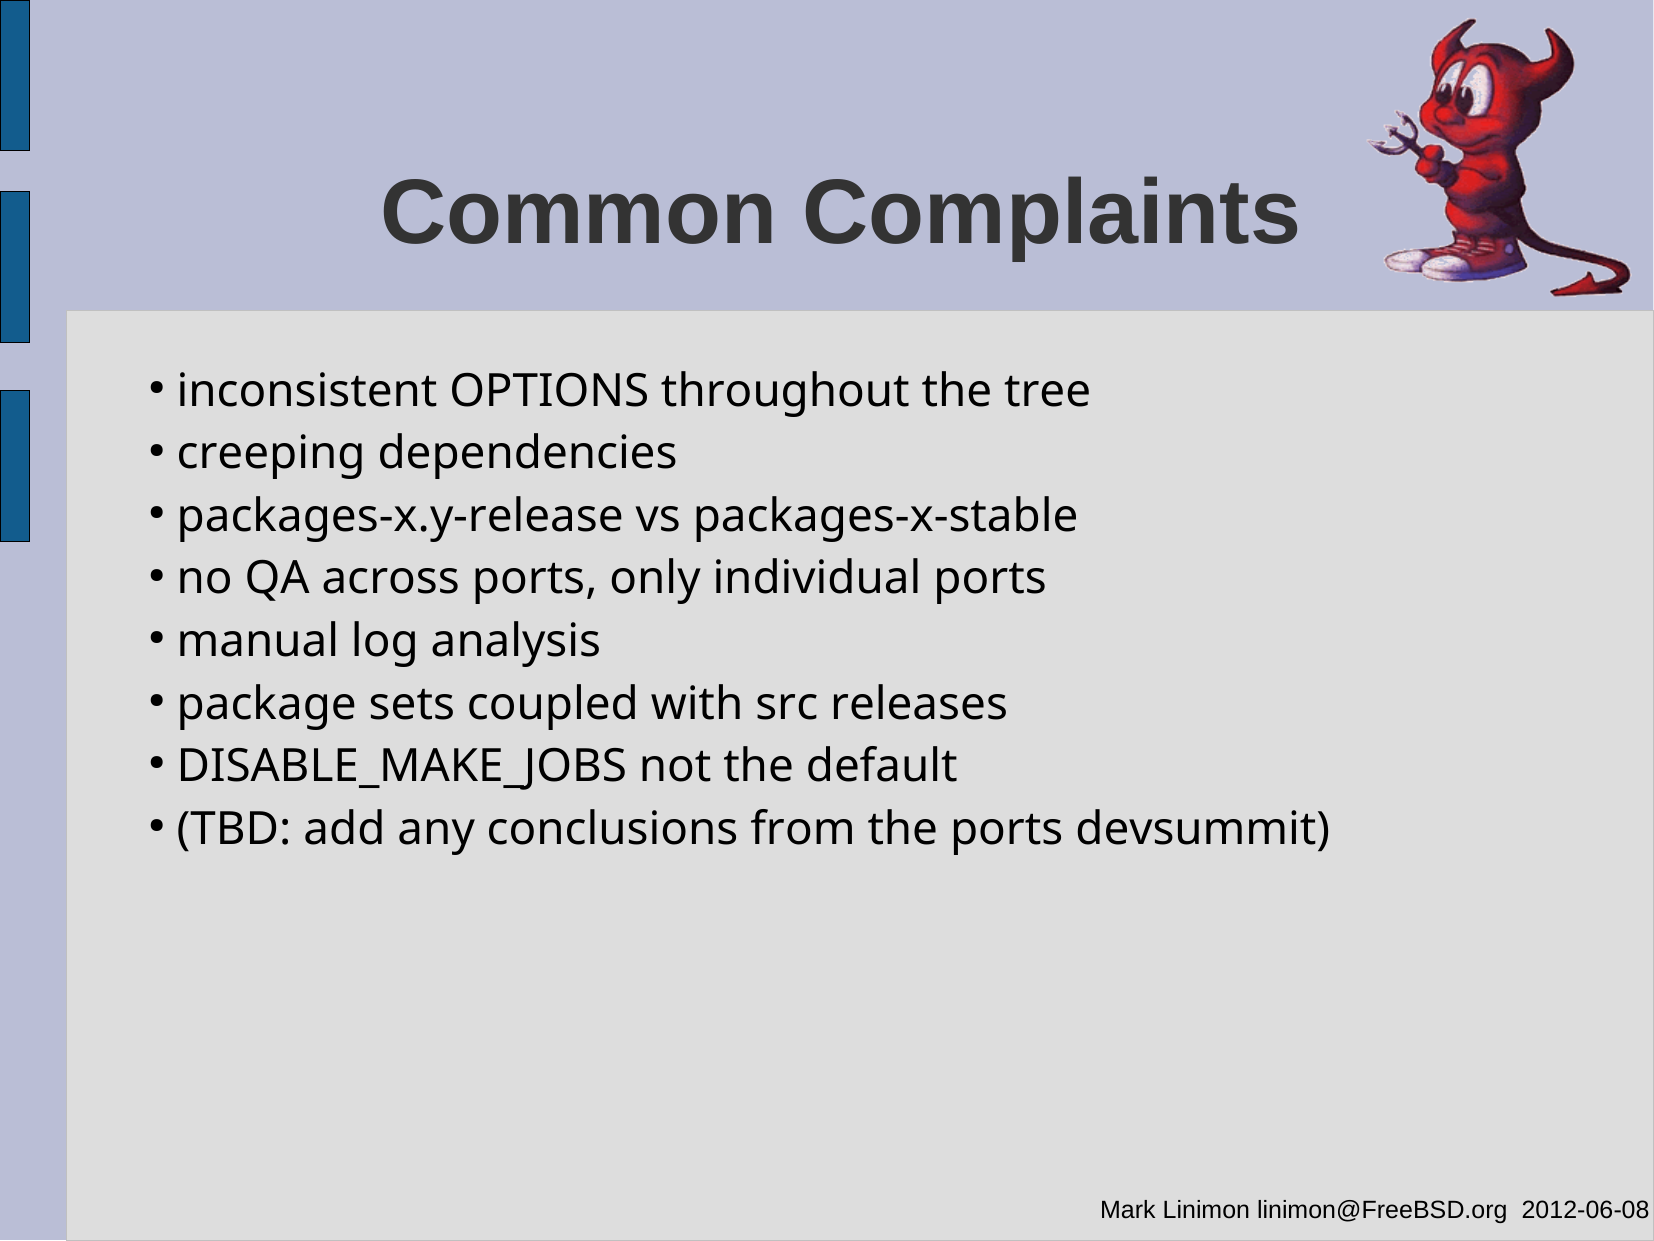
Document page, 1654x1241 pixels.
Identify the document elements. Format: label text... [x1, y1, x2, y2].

text_box Mark Linimon linimon@FreeBSD.org 2012-06-08 [1100, 1195, 1652, 1225]
title Common Complaints [135, 108, 1548, 316]
text_box inconsistent OPTIONS throughout the tree creeping dependencies packages-x.y-release vs packages-x-stable no QA across ports, only individual ports manual log analysis package sets coupled with src releases DISABLE_MAKE_JOBS not the default (TBD: add any conclusions from the ports devsummit) [148, 357, 1420, 784]
picture [1361, 14, 1635, 300]
